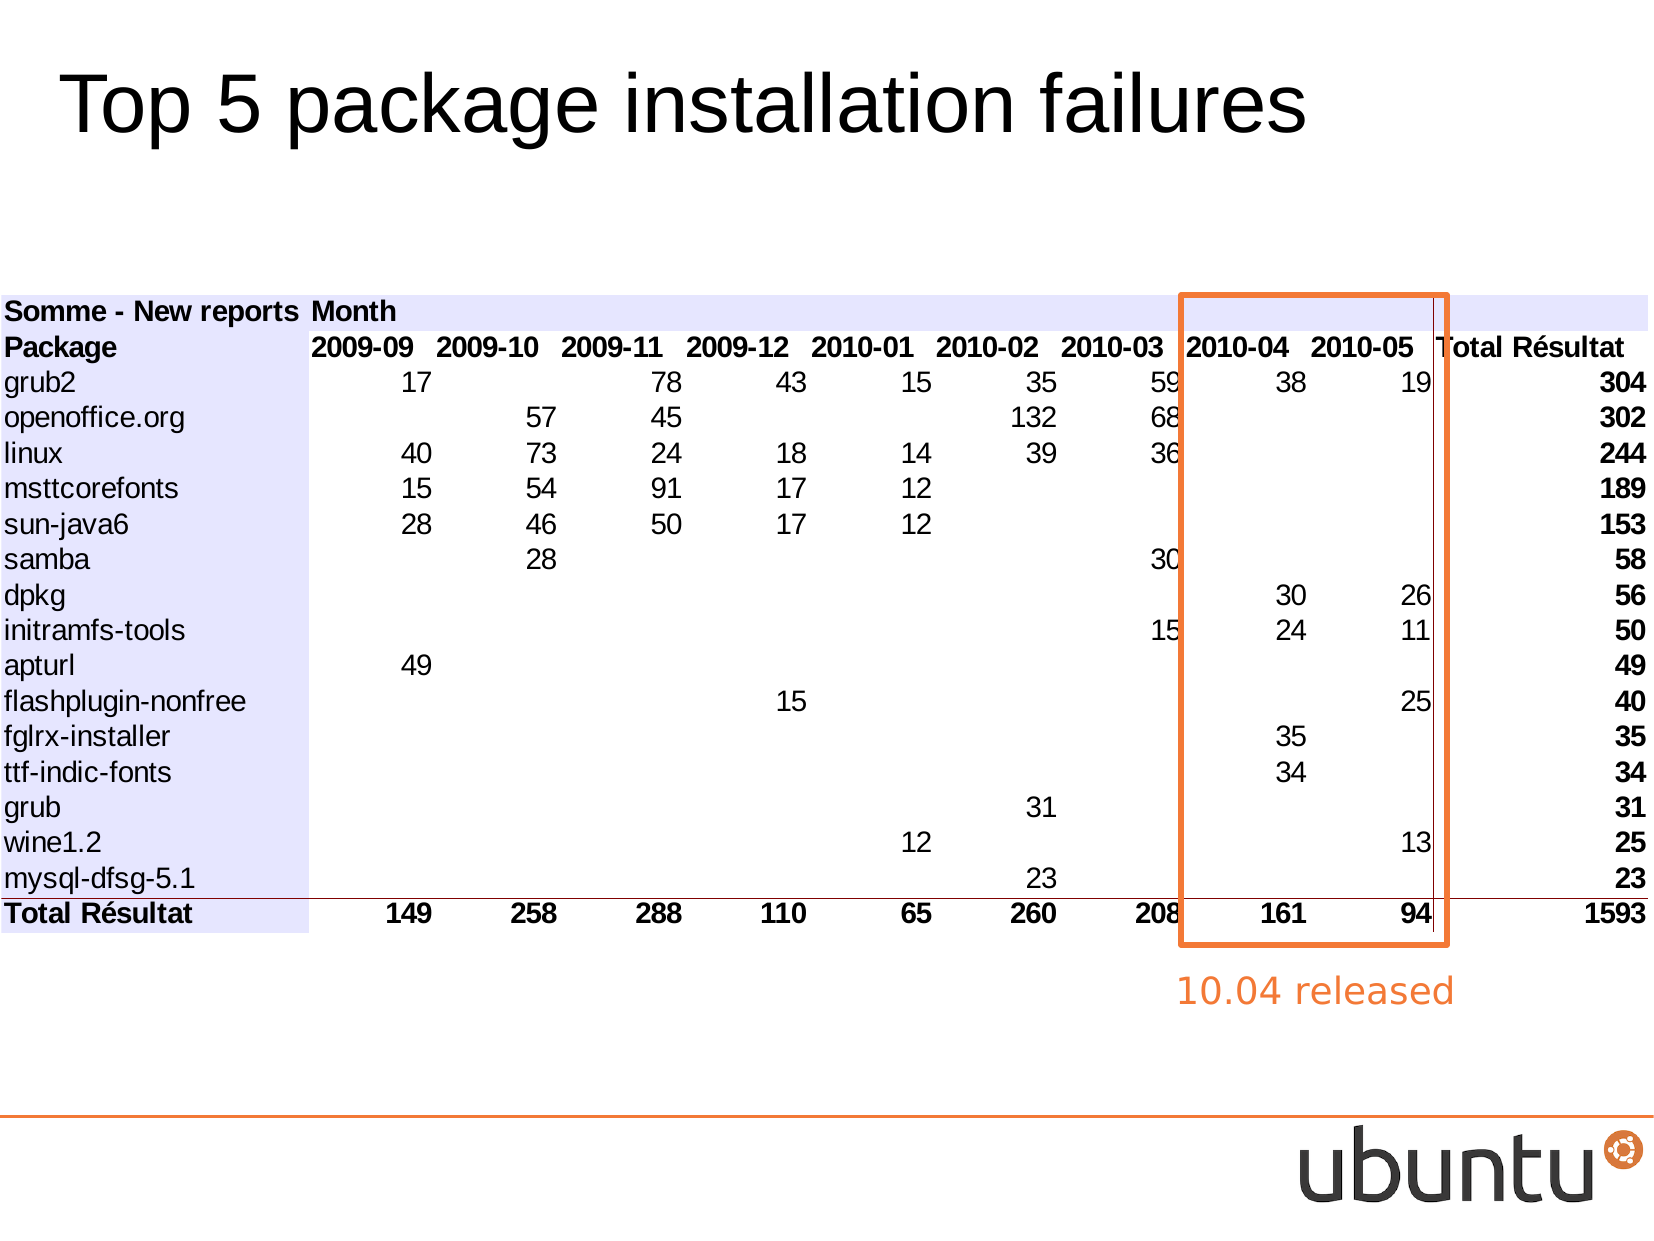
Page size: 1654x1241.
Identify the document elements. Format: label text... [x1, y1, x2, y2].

picture [1293, 1118, 1648, 1211]
text_box 10.04 released [1160, 962, 1471, 1021]
picture [1, 295, 1178, 936]
title Top 5 package installation failures [59, 36, 1595, 171]
picture [1450, 295, 1651, 936]
picture [1184, 298, 1444, 936]
